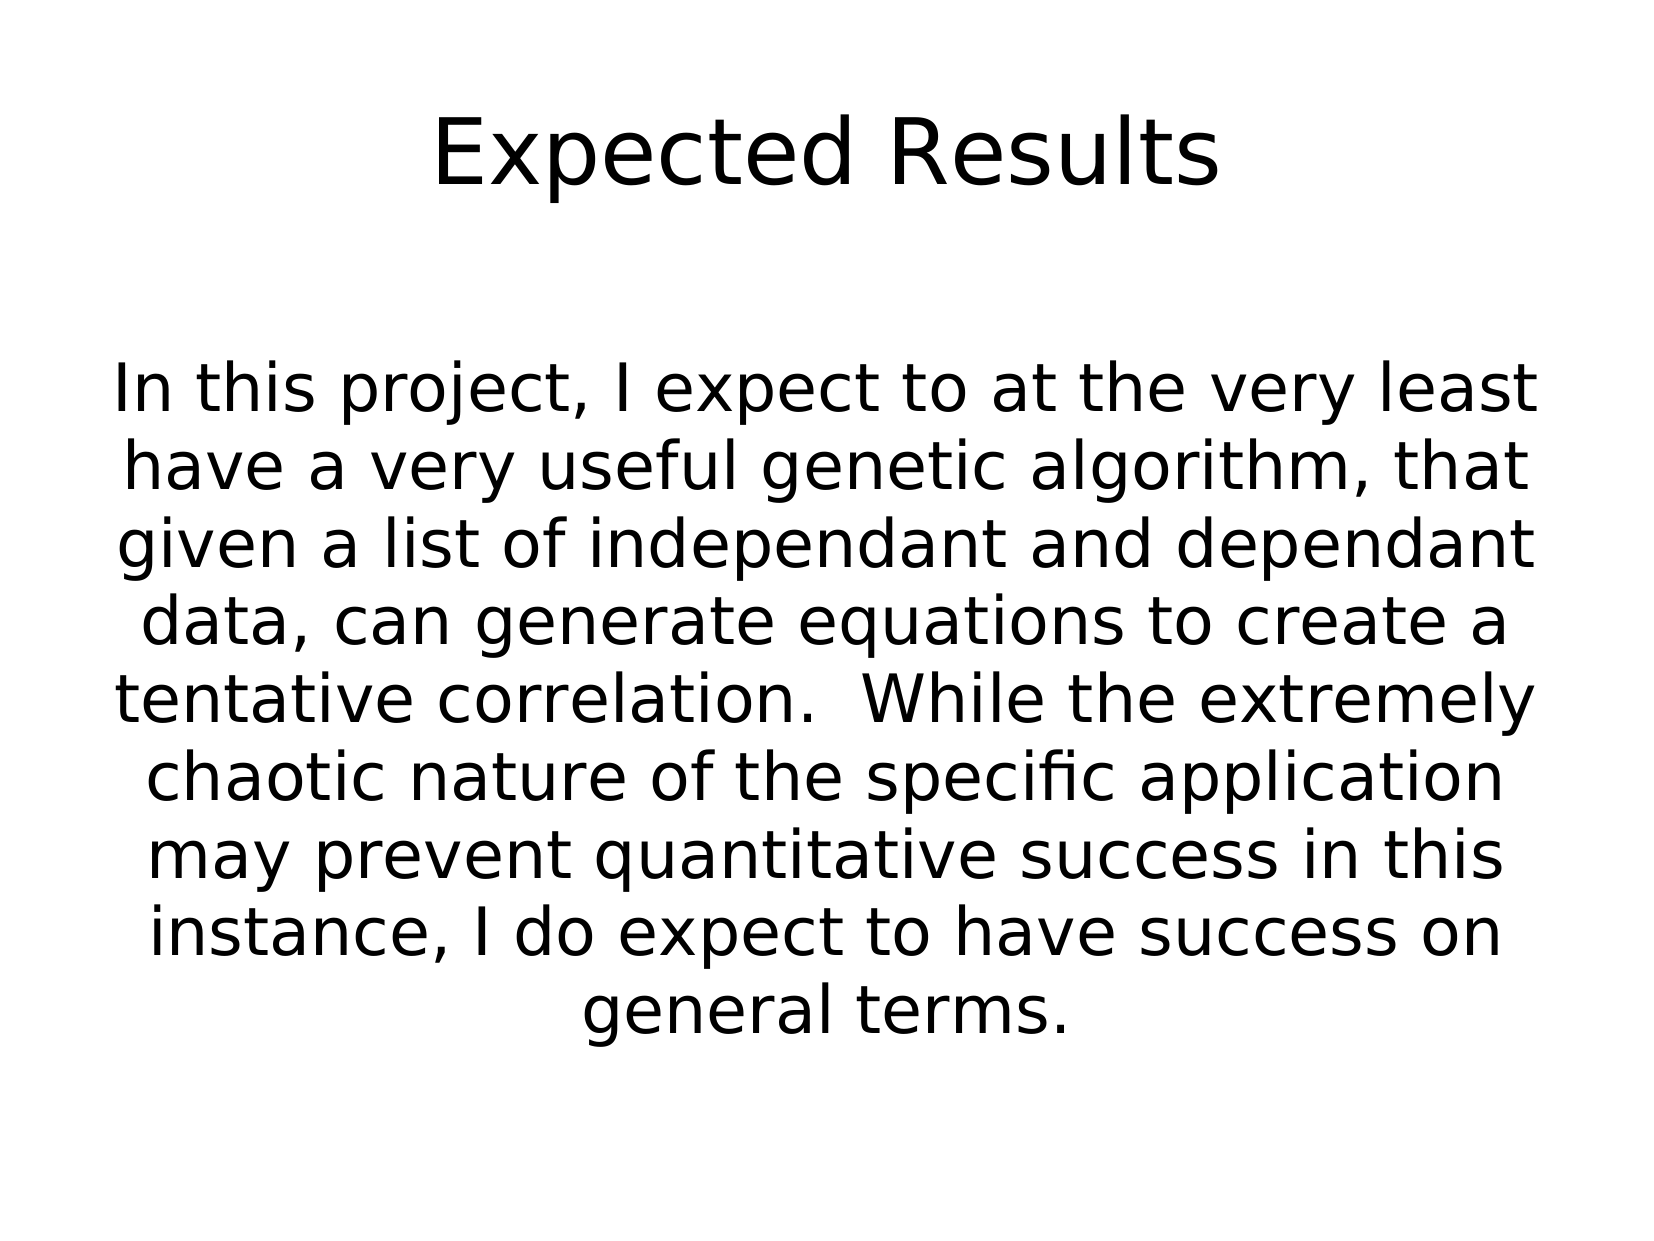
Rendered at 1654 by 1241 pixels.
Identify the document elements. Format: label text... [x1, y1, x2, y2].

title Expected Results [82, 49, 1571, 257]
subtitle In this project, I expect to at the very least have a very useful genetic algorithm, that given a list of independant and dependant data, can generate equations to create a tentative correlation. While the extremely chaotic nature of the specific application may prevent quantitative success in this instance, I do expect to have success on general terms. [82, 290, 1571, 1109]
